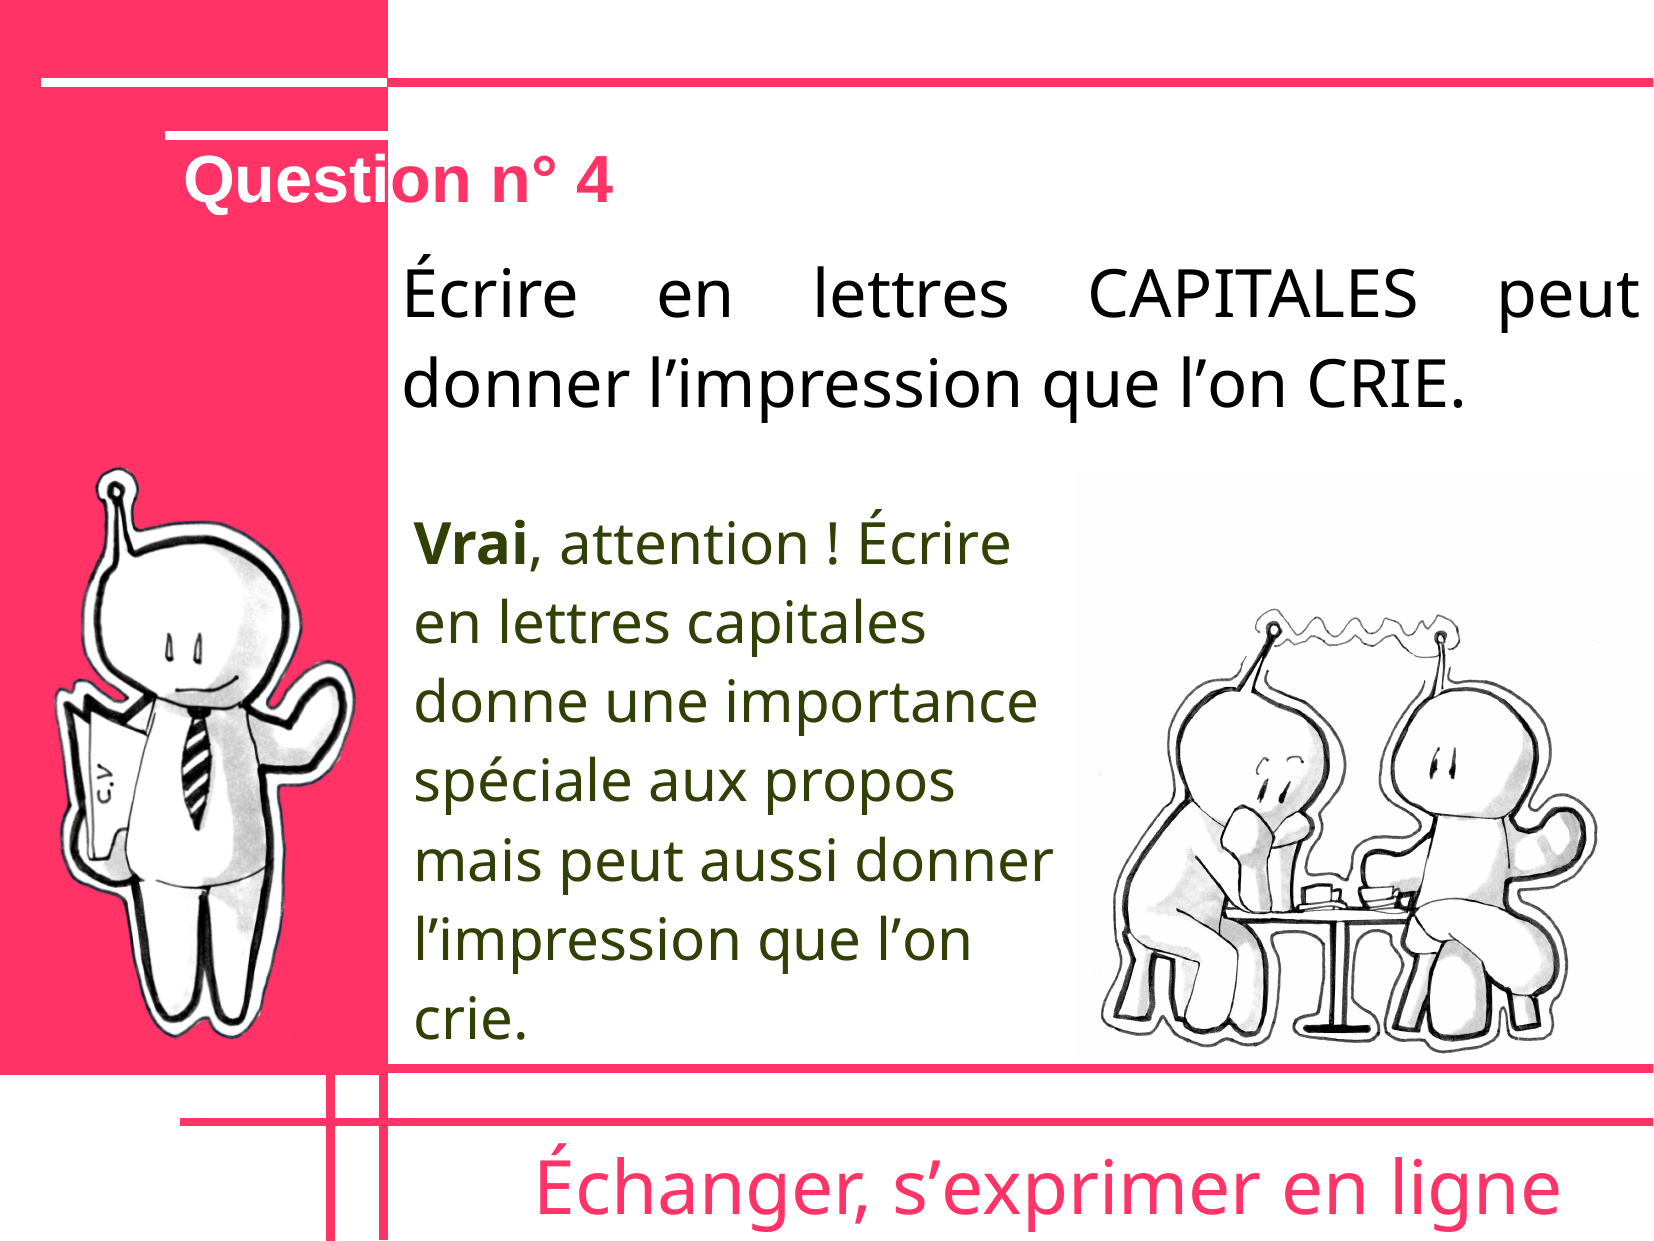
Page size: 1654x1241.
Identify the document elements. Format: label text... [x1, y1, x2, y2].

text_box Question n° 4 [183, 141, 1424, 217]
text_box [0, 0, 379, 1064]
text_box Échanger, sʼexprimer en ligne [472, 1133, 1625, 1223]
text_box Vrai, attention ! Écrire en lettres capitales donne une importance spéciale aux propos mais peut aussi donner lʼimpression que lʼon crie. [413, 501, 1093, 1114]
picture [17, 460, 376, 1063]
text_box Écrire en lettres CAPITALES peut donner lʼimpression que lʼon CRIE. [401, 245, 1642, 482]
picture [1074, 482, 1642, 1063]
